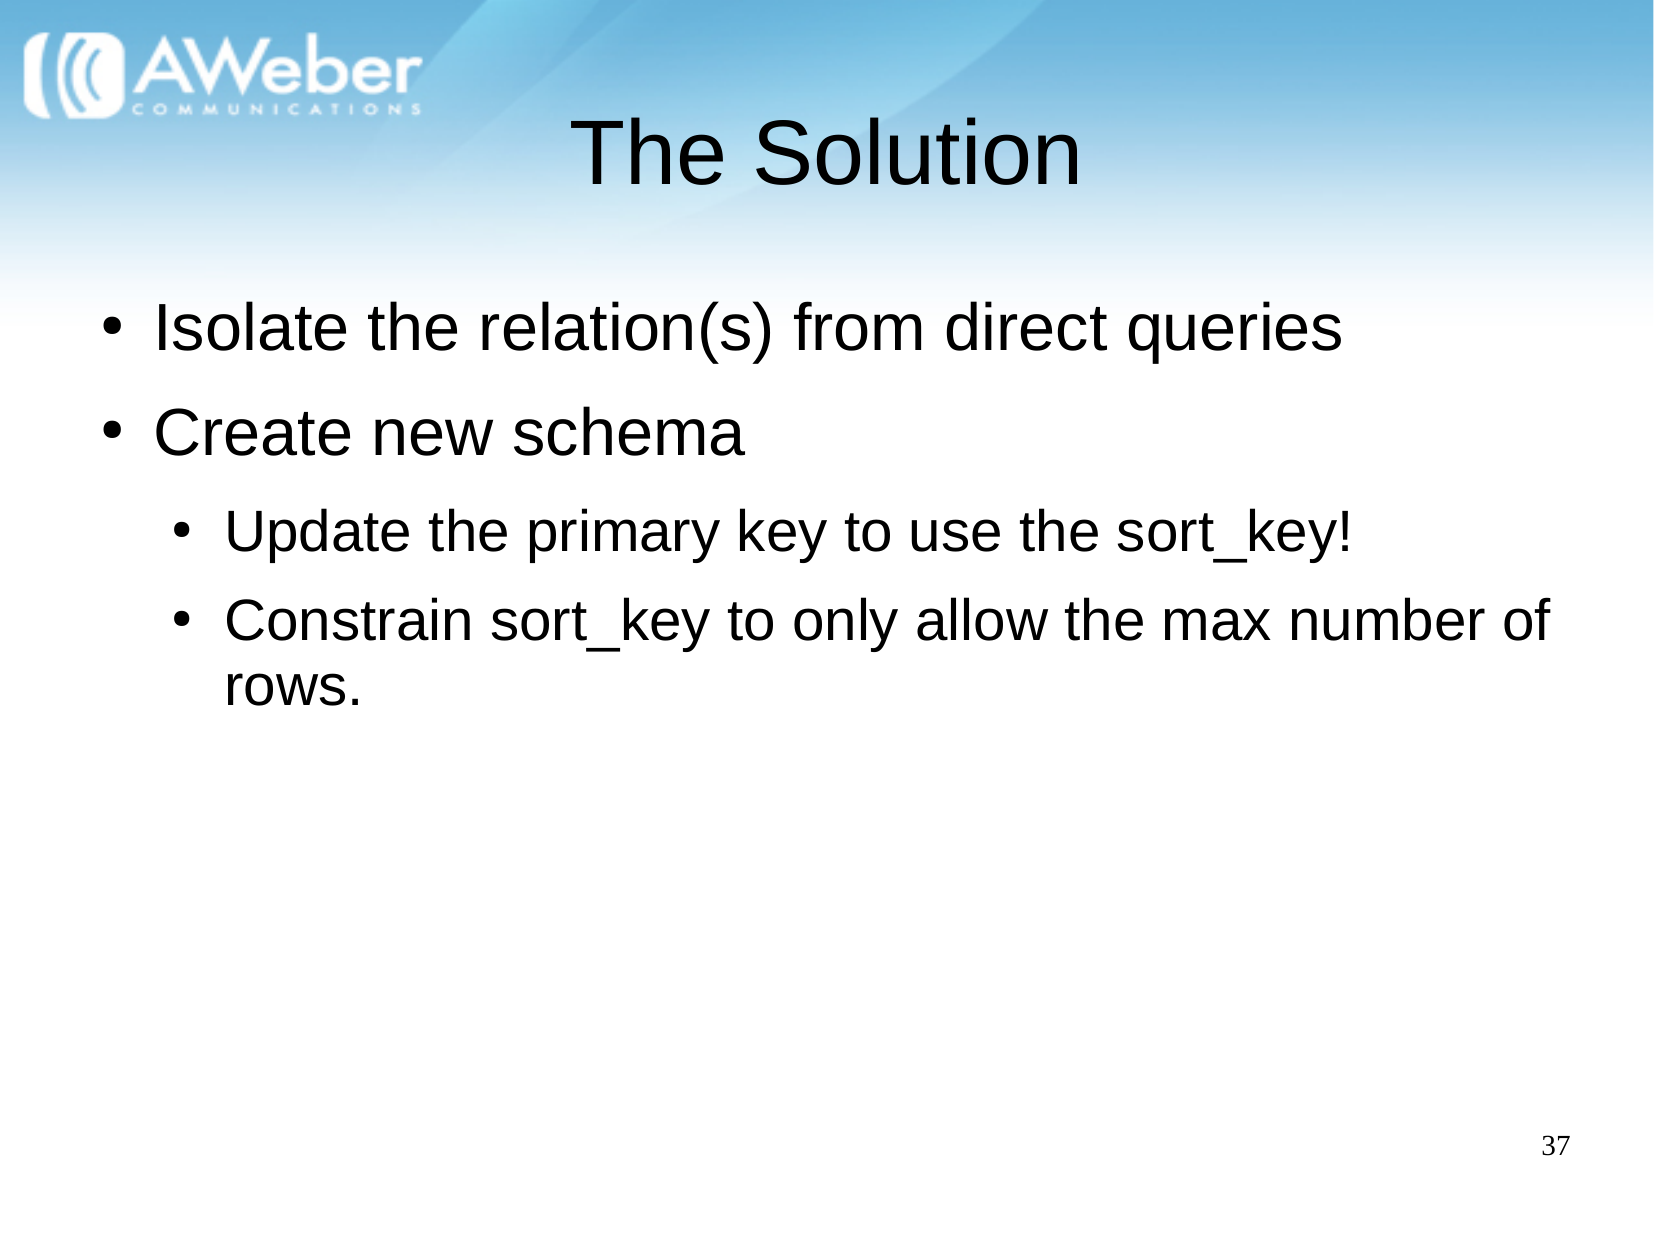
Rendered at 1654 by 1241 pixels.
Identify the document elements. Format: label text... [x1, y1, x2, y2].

title The Solution [82, 49, 1571, 257]
list Isolate the relation(s) from direct queries Create new schema Update the primary key to use the sort_key! Constrain sort_key to only allow the max number of rows. [82, 290, 1571, 1109]
picture [0, 0, 1654, 376]
